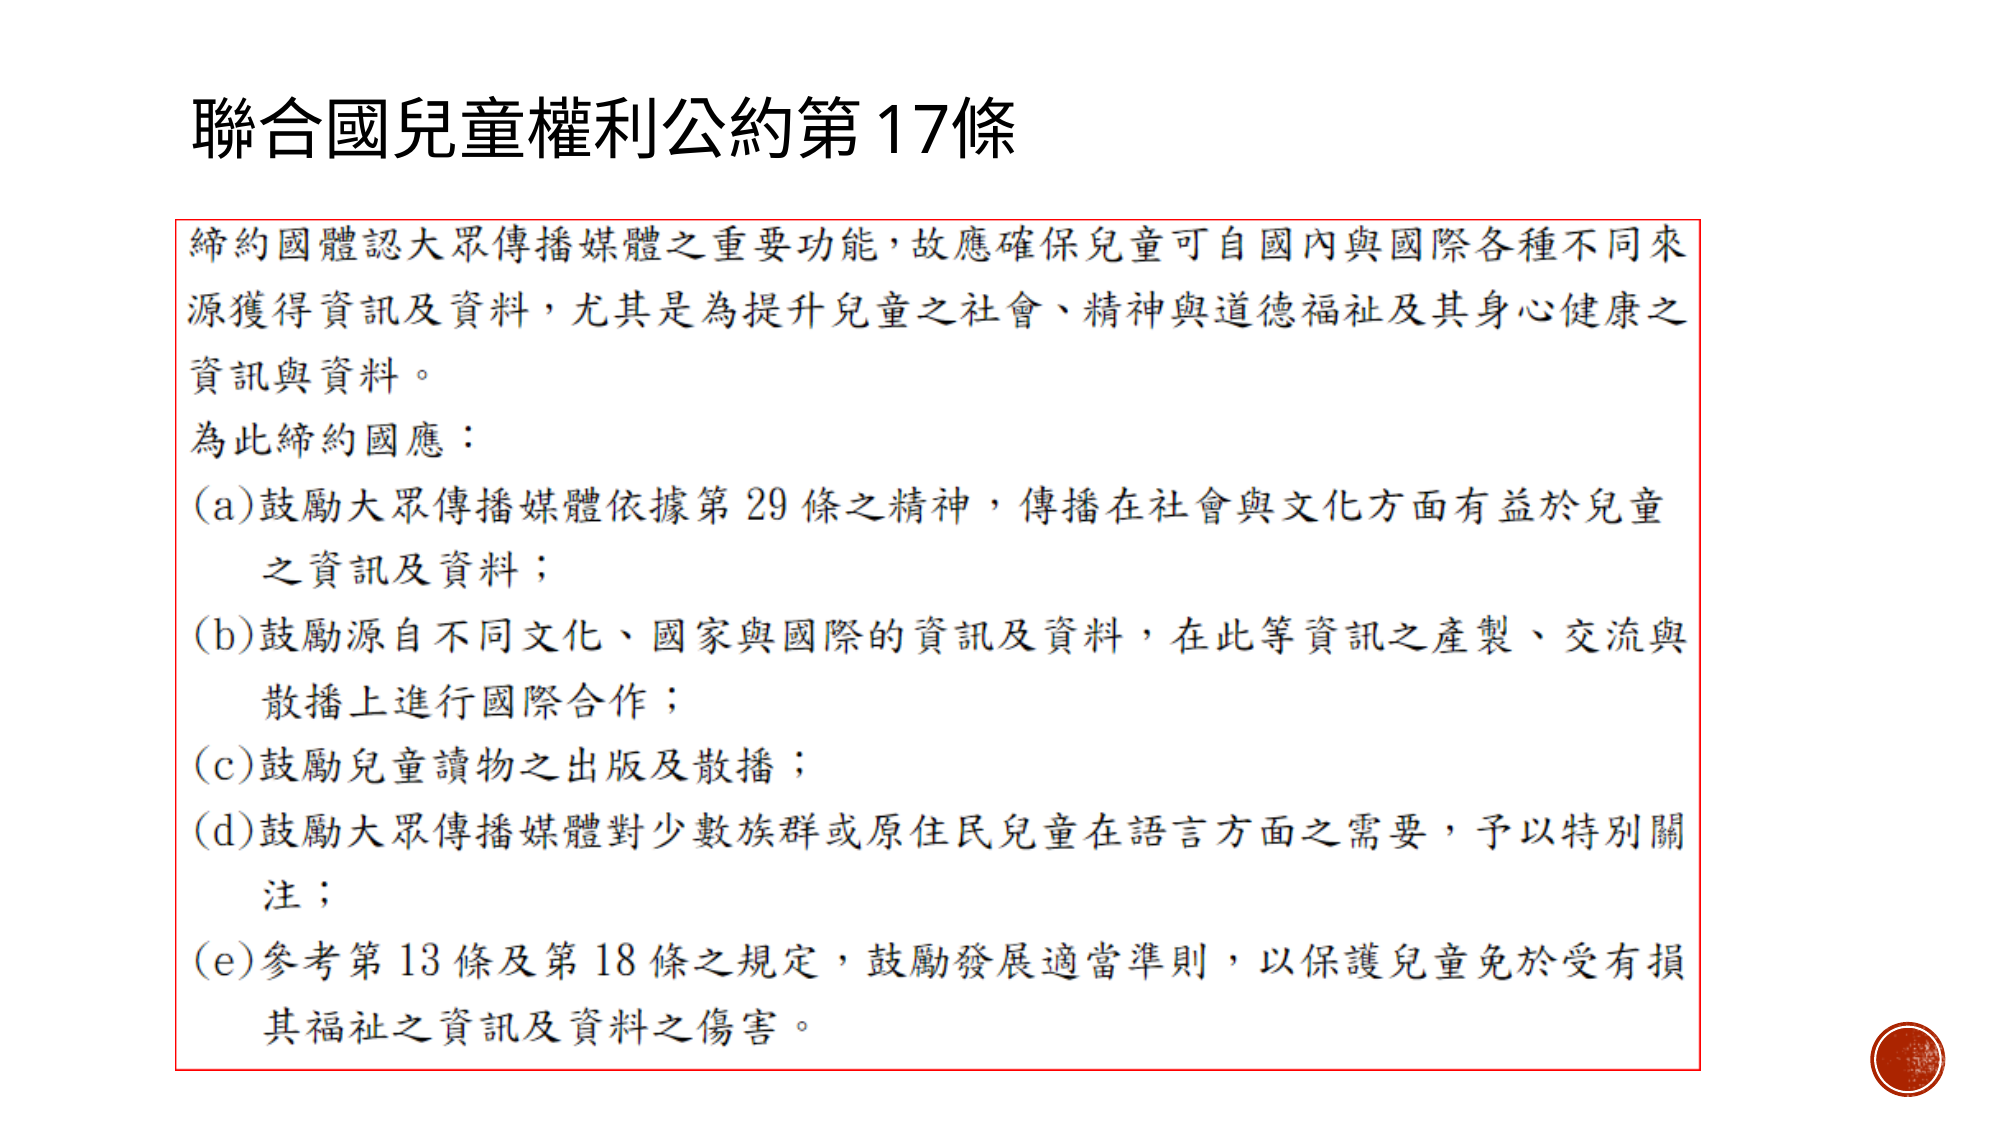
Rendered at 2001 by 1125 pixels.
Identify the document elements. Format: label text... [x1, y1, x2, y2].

picture [175, 219, 1701, 1071]
title 聯合國兒童權利公約第17條 [175, 79, 1826, 178]
